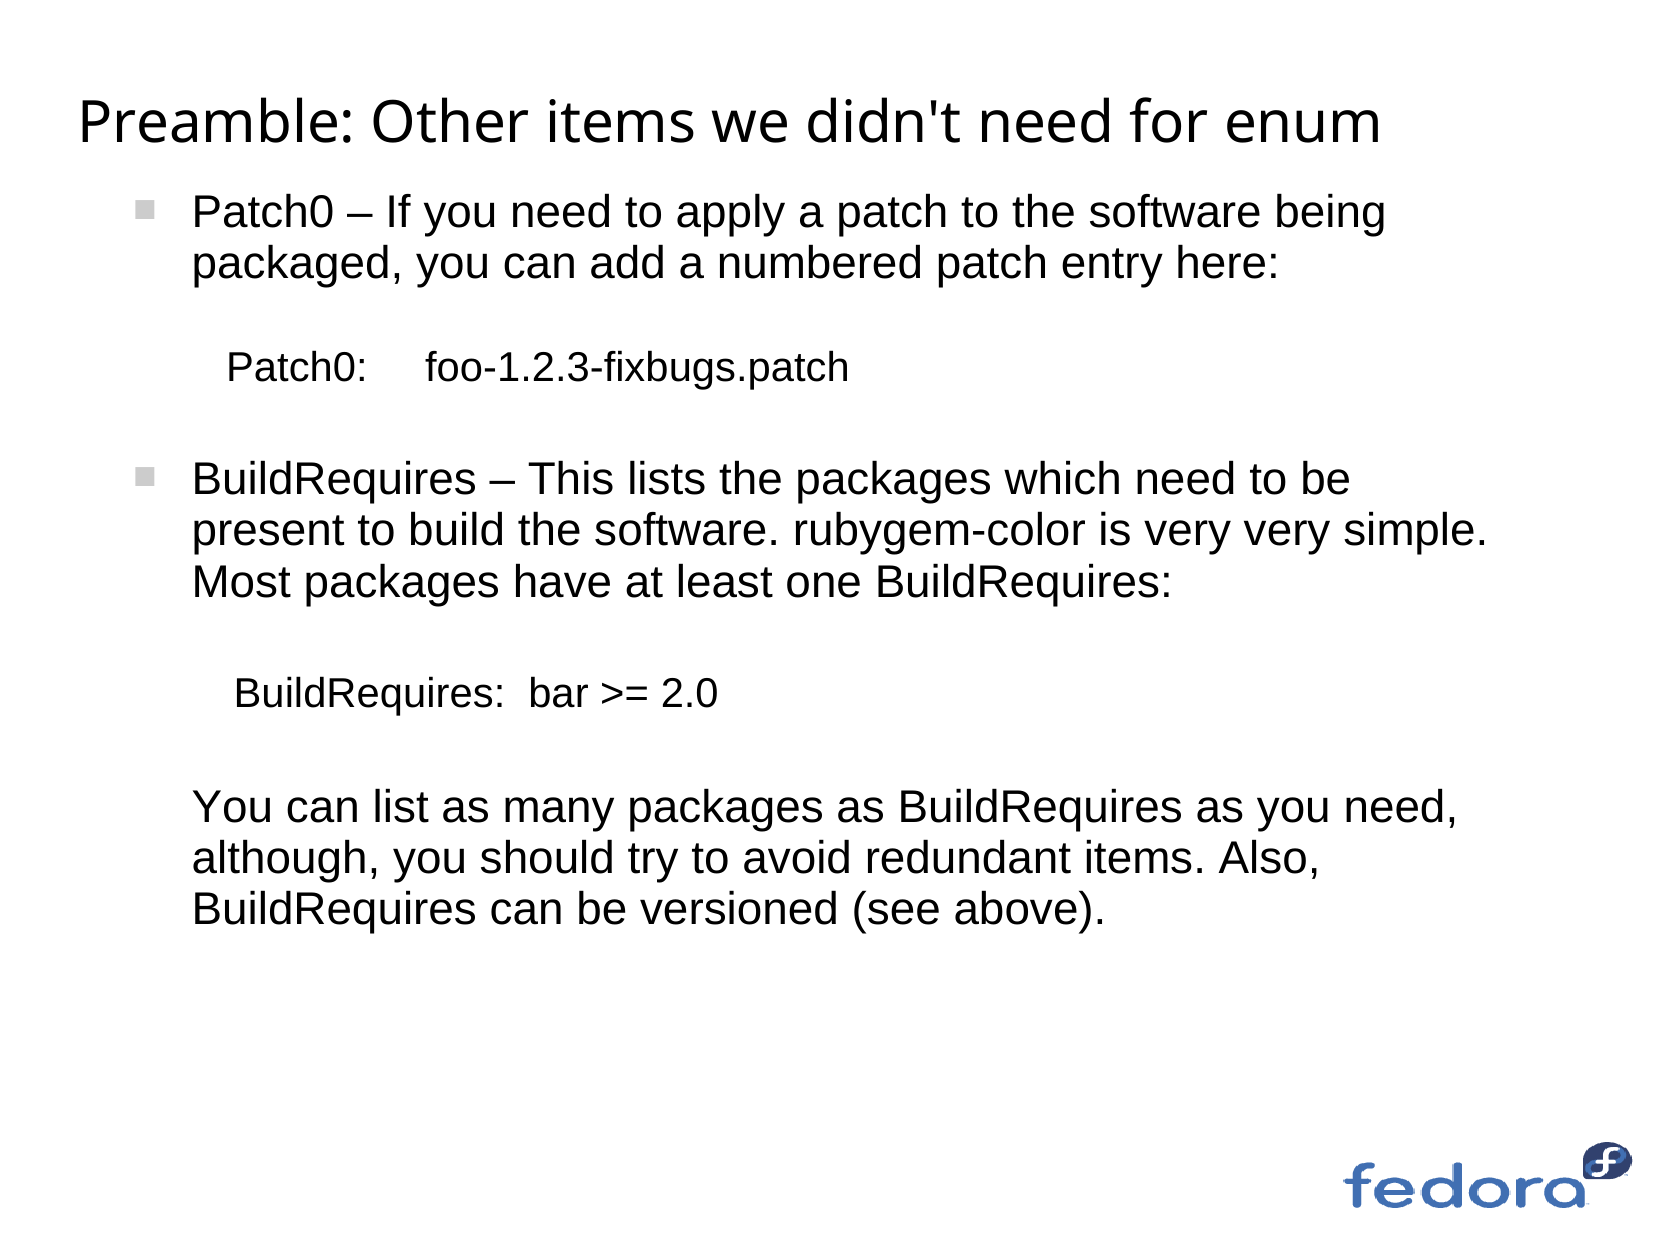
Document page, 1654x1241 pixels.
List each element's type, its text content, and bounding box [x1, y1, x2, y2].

title Preamble: Other items we didn't need for enum [77, 61, 1509, 180]
list Patch0 – If you need to apply a patch to the software being packaged, you can add a numbered patch entry here: Patch0: foo-1.2.3-fixbugs.patch BuildRequires – This lists the packages which need to be present to build the software. rubygem-color is very very simple. Most packages have at least one BuildRequires: BuildRequires: bar >= 2.0 You can list as many packages as BuildRequires as you need, although, you should try to avoid redundant items. Also, BuildRequires can be versioned (see above). [79, 185, 1503, 1095]
picture [1332, 1124, 1651, 1227]
